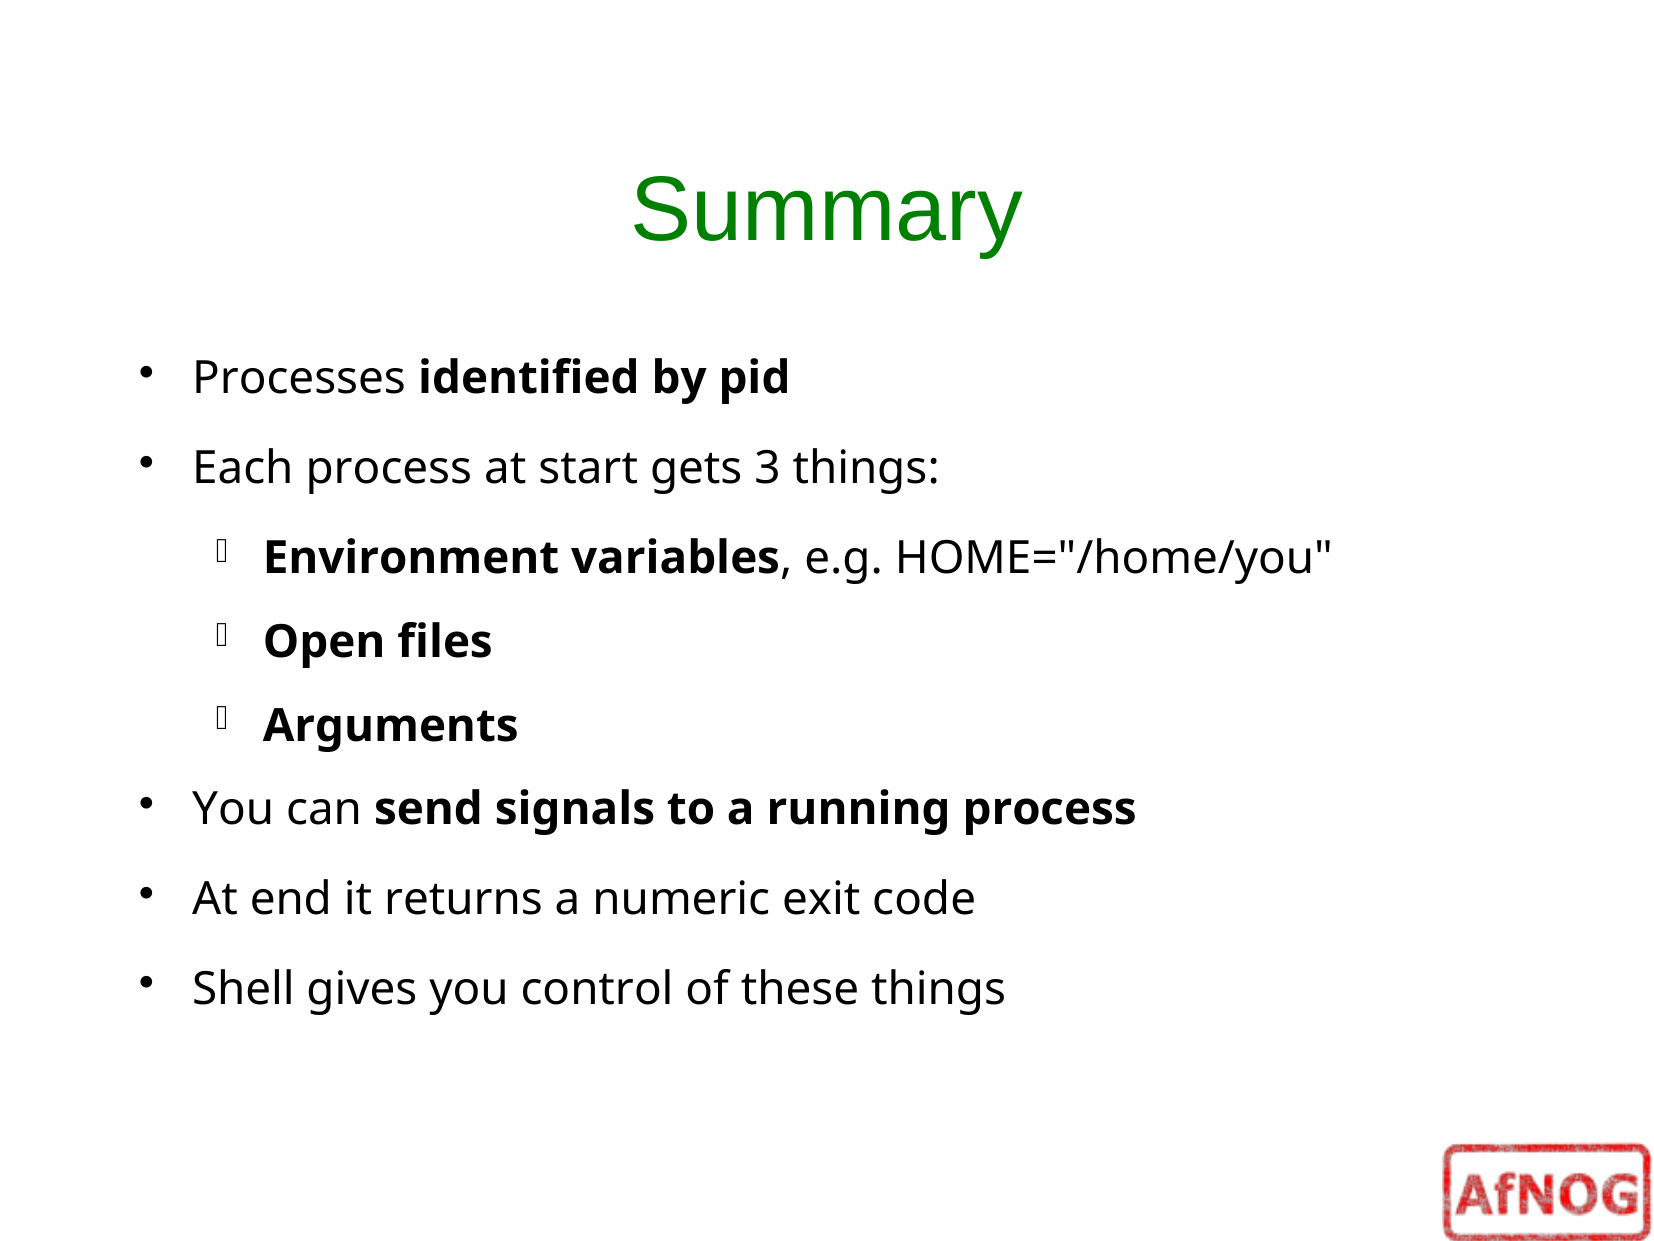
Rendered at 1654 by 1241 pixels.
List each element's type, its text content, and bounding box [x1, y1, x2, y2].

picture [1534, 1141, 1654, 1241]
title Summary [121, 67, 1534, 344]
list Processes identified by pid Each process at start gets 3 things: Environment variables, e.g. HOME="/home/you" Open files Arguments You can send signals to a running process At end it returns a numeric exit code Shell gives you control of these things [121, 344, 1534, 1241]
